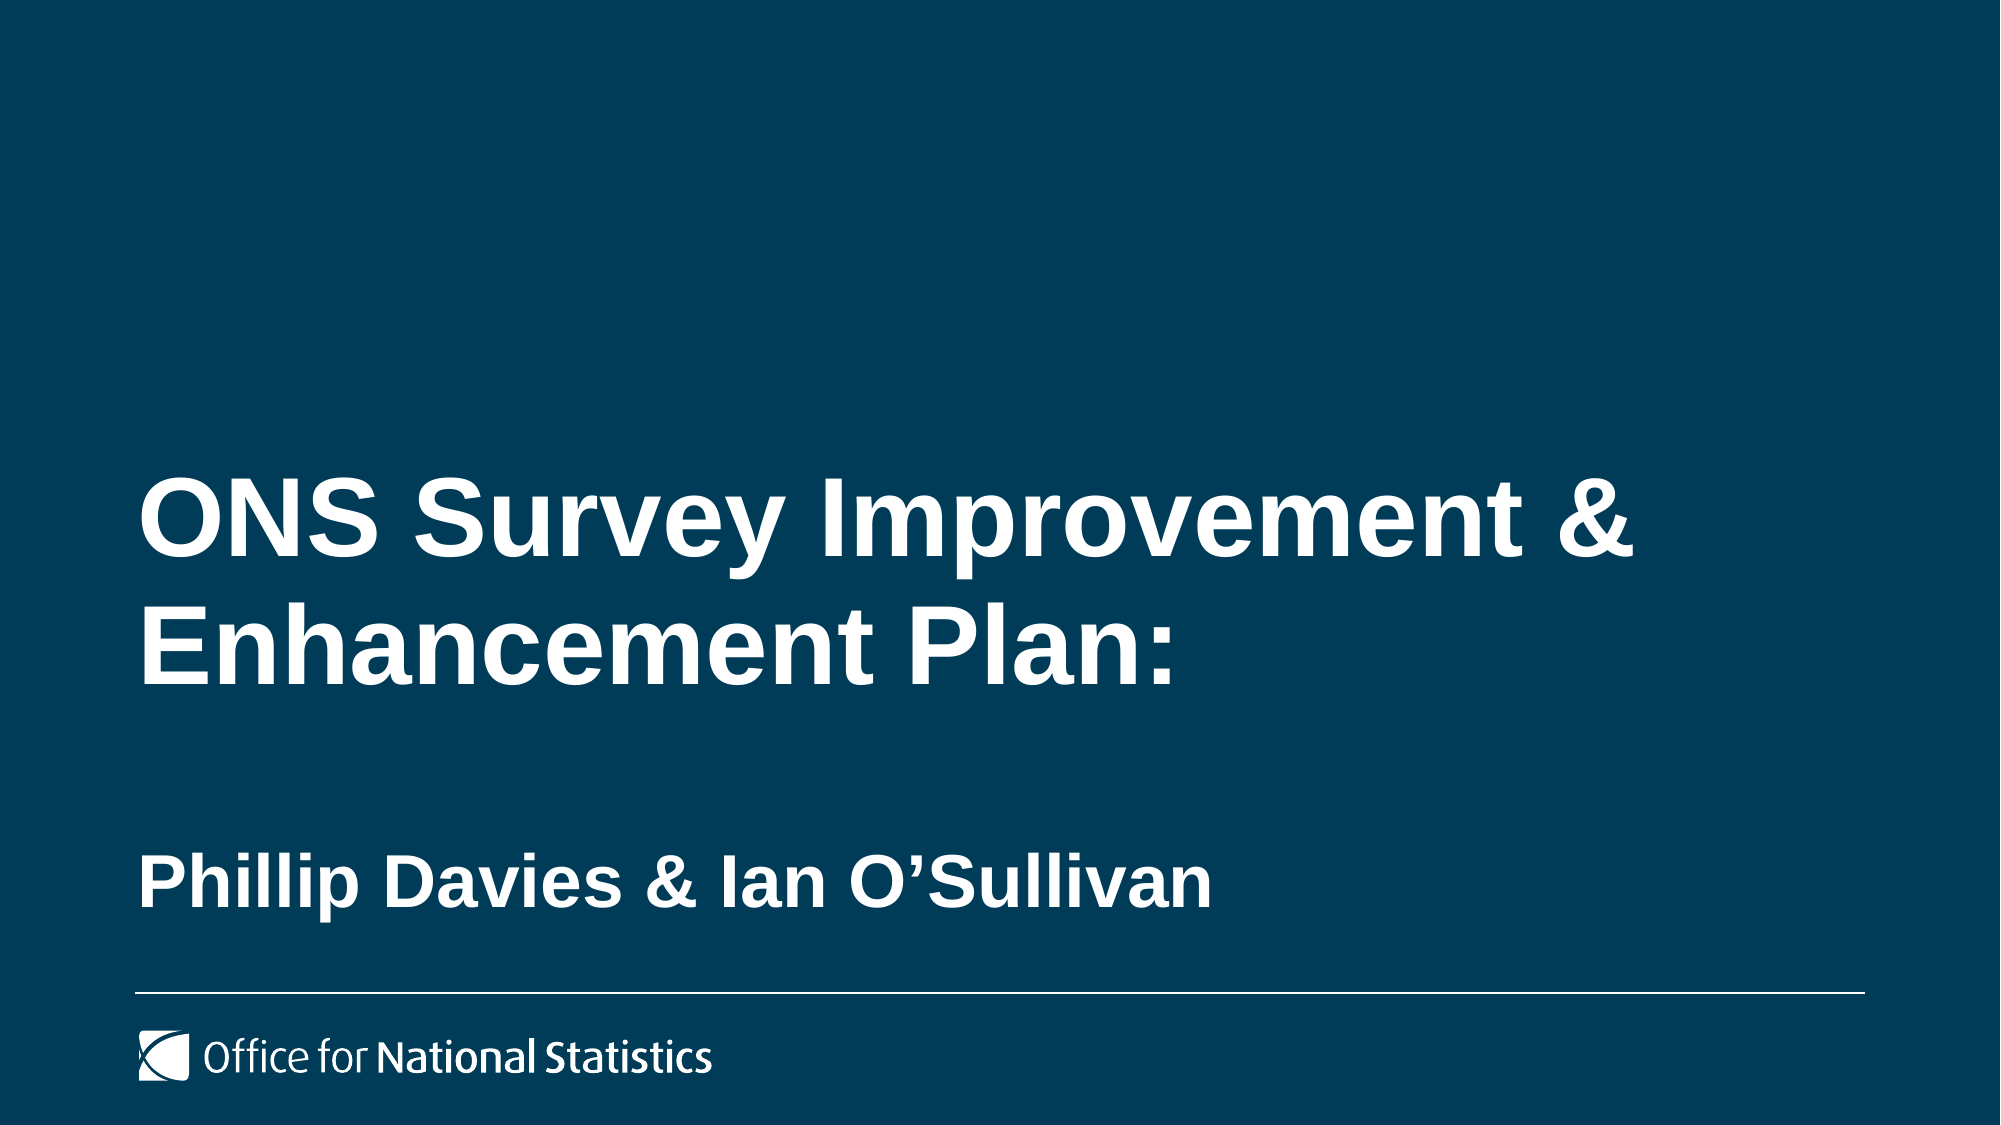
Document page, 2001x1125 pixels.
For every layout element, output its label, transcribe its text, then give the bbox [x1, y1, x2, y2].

title ONS Survey Improvement & Enhancement Plan: Phillip Davies & Ian O’Sullivan [137, 454, 1863, 930]
